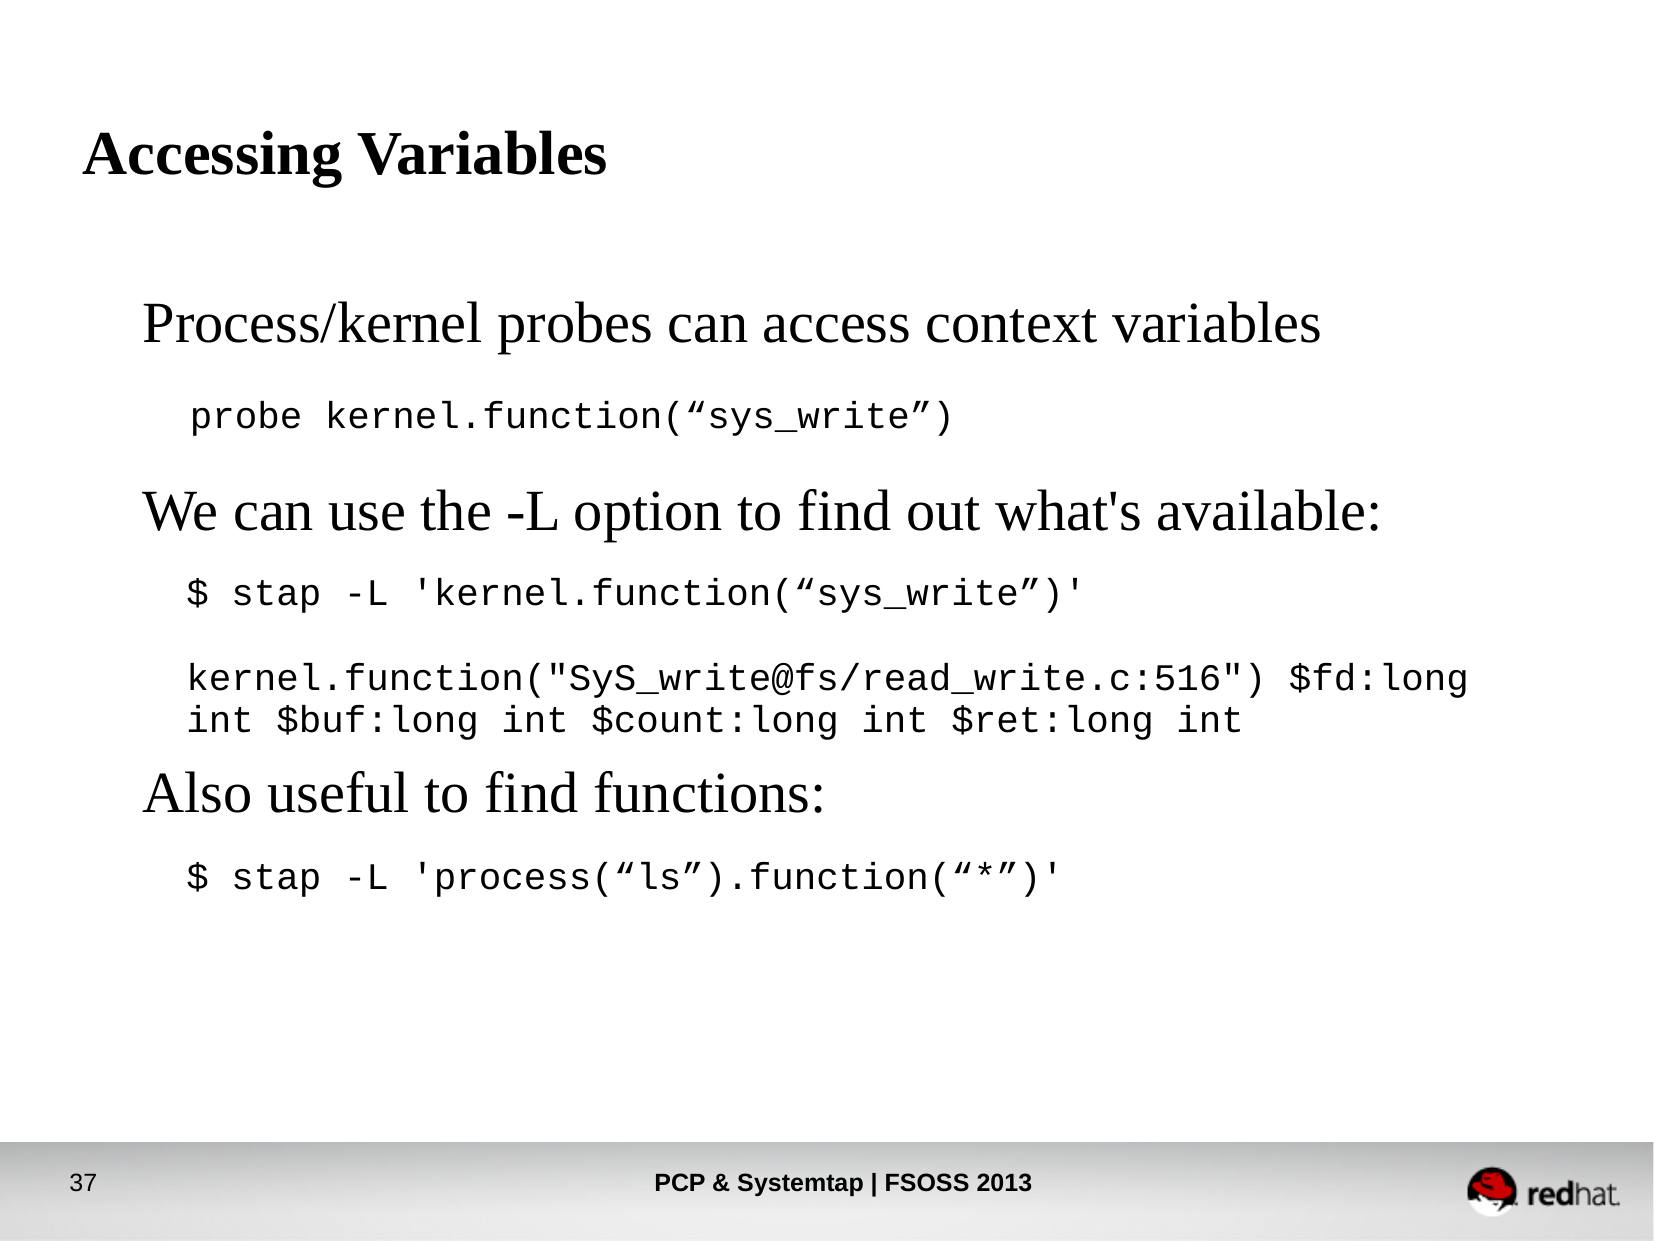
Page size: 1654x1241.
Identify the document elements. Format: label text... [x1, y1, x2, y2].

list Process/kernel probes can access context variables We can use the -L option to find out what's available: Also useful to find functions: [82, 290, 1538, 1094]
text_box $ stap -L 'kernel.function(“sys_write”)' kernel.function("SyS_write@fs/read_write.c:516") $fd:long int $buf:long int $count:long int $ret:long int [171, 566, 1516, 794]
text_box $ stap -L 'process(“ls”).function(“*”)' [171, 850, 1516, 926]
text_box probe kernel.function(“sys_write”) [130, 390, 1474, 466]
picture [0, 1142, 1654, 1241]
title Accessing Variables [82, 49, 1571, 257]
